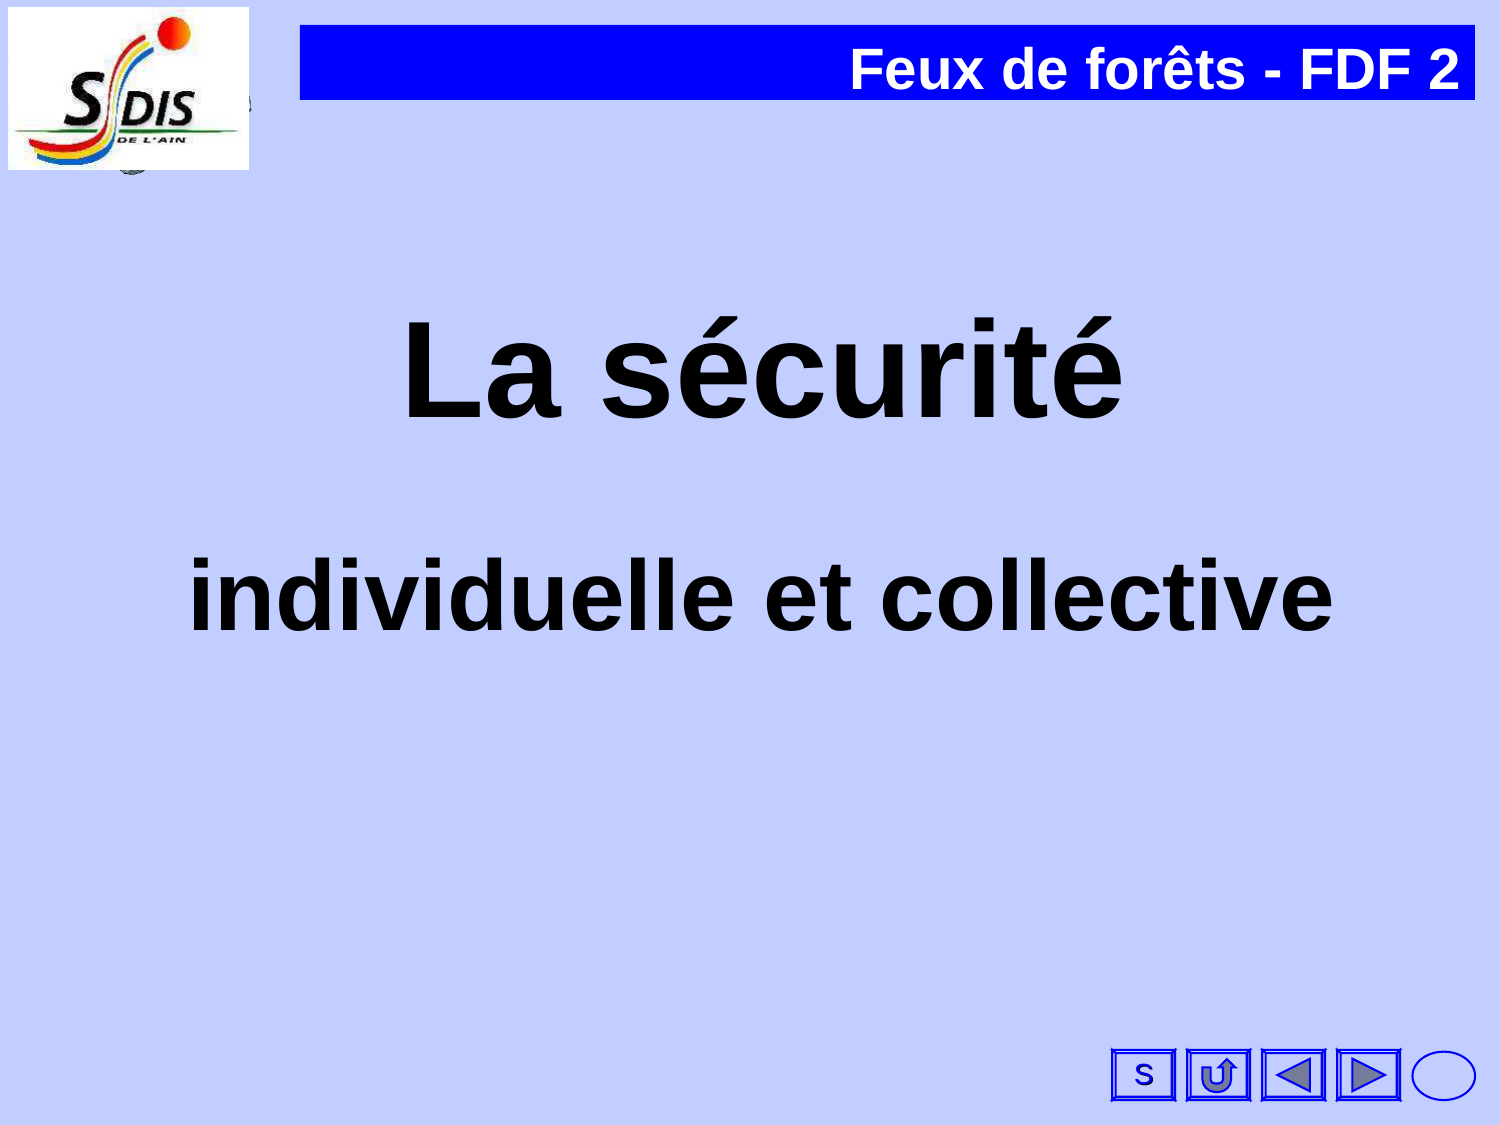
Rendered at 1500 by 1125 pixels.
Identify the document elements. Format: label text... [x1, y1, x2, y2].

title La sécurité individuelle et collective [88, 206, 1439, 739]
text_box [1412, 1051, 1476, 1101]
picture [8, 7, 249, 170]
text_box Feux de forêts - FDF 2 [695, 29, 1477, 111]
